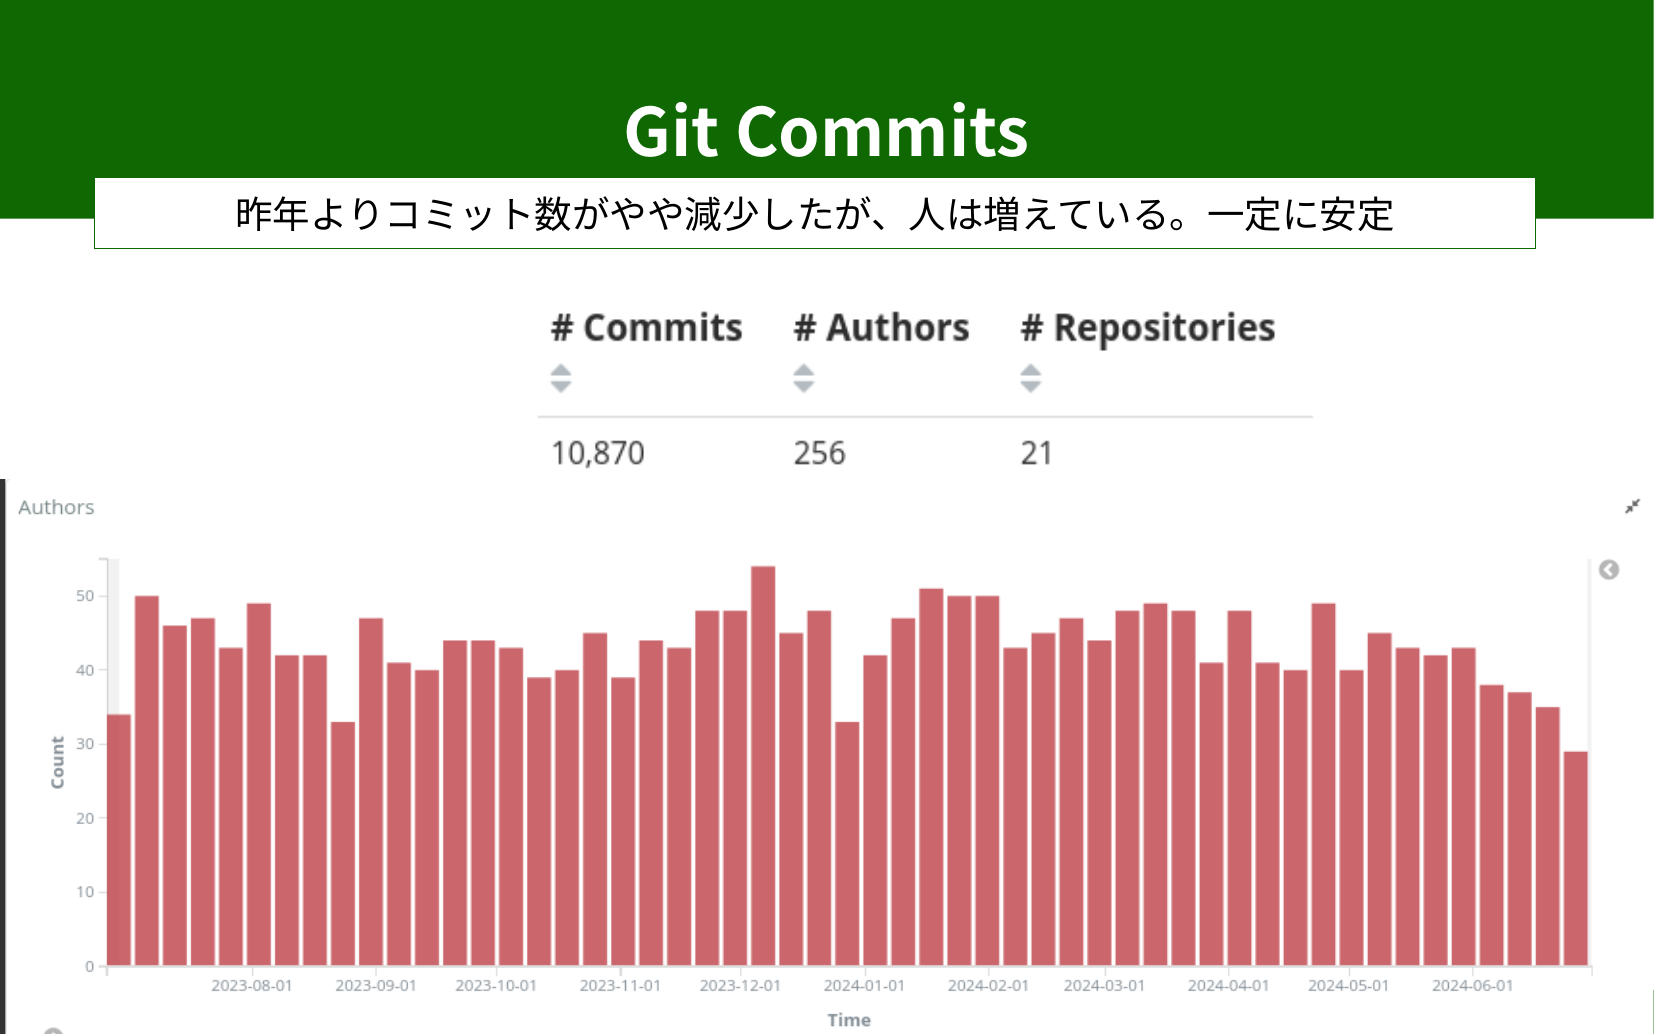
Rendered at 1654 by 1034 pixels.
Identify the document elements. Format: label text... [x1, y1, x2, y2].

title Git Commits [82, 41, 1571, 214]
picture [0, 295, 1654, 1034]
text_box 昨年よりコミット数がやや減少したが、人は増えている。一定に安定 [94, 177, 1536, 249]
